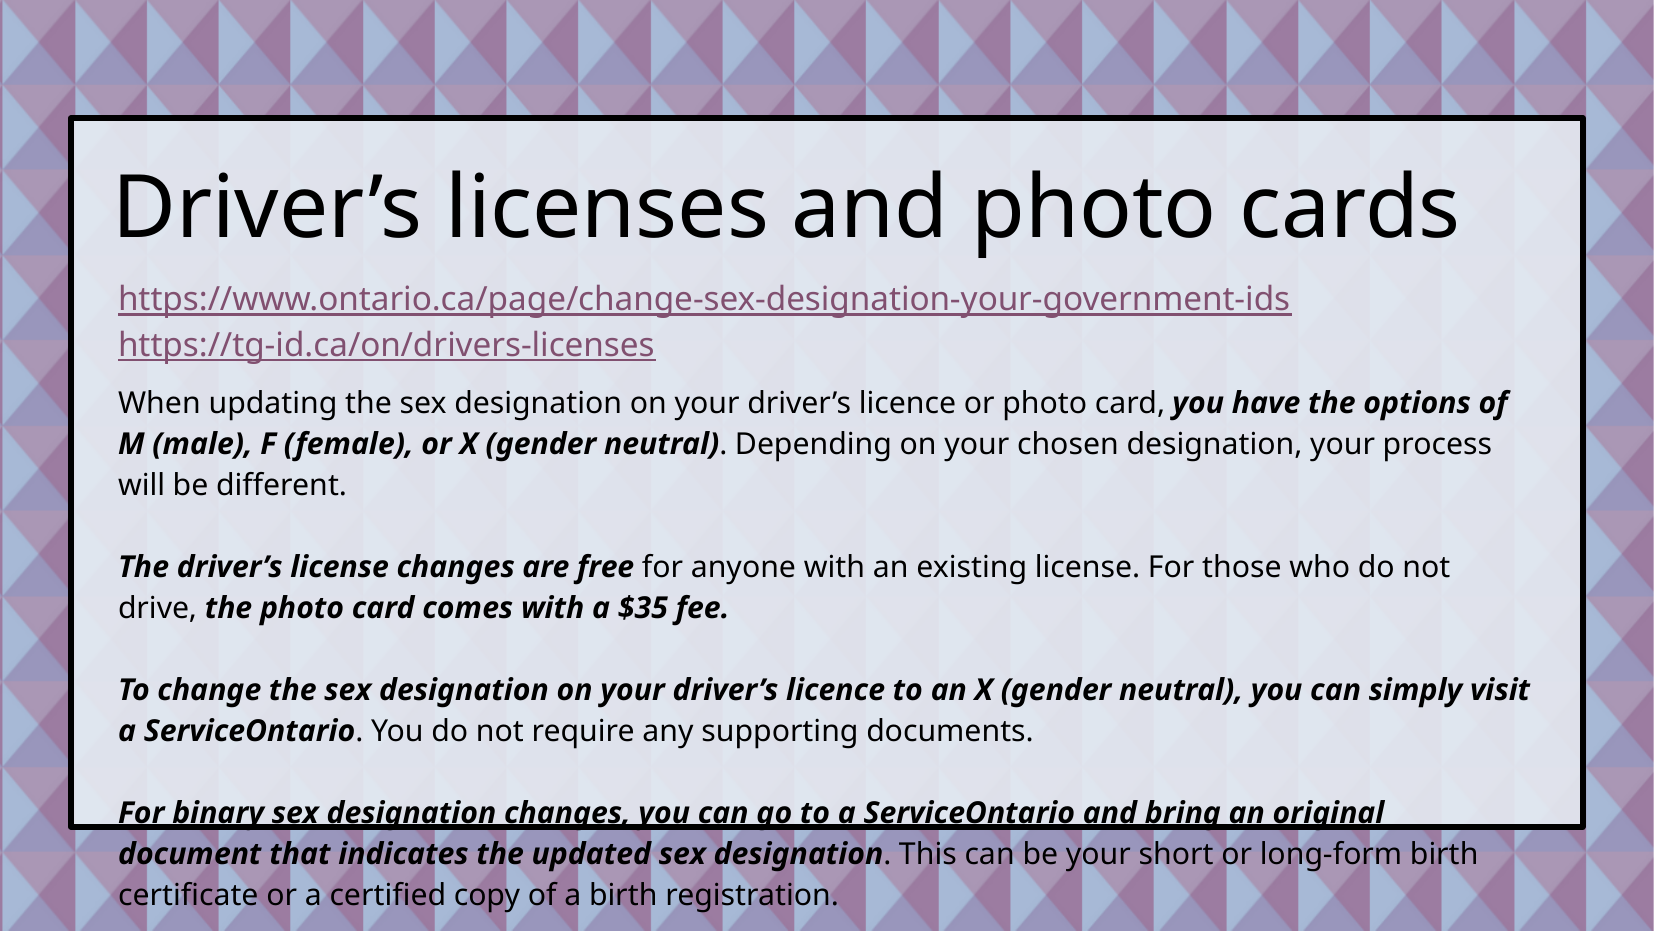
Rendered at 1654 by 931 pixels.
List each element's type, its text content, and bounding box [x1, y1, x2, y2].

picture [0, 0, 1654, 931]
subtitle https://www.ontario.ca/page/change-sex-designation-your-government-ids https://tg-id.ca/on/drivers-licenses [118, 275, 1536, 381]
text_box When updating the sex designation on your driver’s licence or photo card, you have the options of M (male), F (female), or X (gender neutral). Depending on your chosen designation, your process will be different. The driver’s license changes are free for anyone with an existing license. For those who do not drive, the photo card comes with a $35 fee. To change the sex designation on your driver’s licence to an X (gender neutral), you can simply visit a ServiceOntario. You do not require any supporting documents. For binary sex designation changes, you can go to a ServiceOntario and bring an original document that indicates the updated sex designation. This can be your short or long-form birth certificate or a certified copy of a birth registration. [118, 381, 1536, 914]
title Driver’s licenses and photo cards [112, 154, 1565, 254]
text_box [70, 118, 1583, 827]
